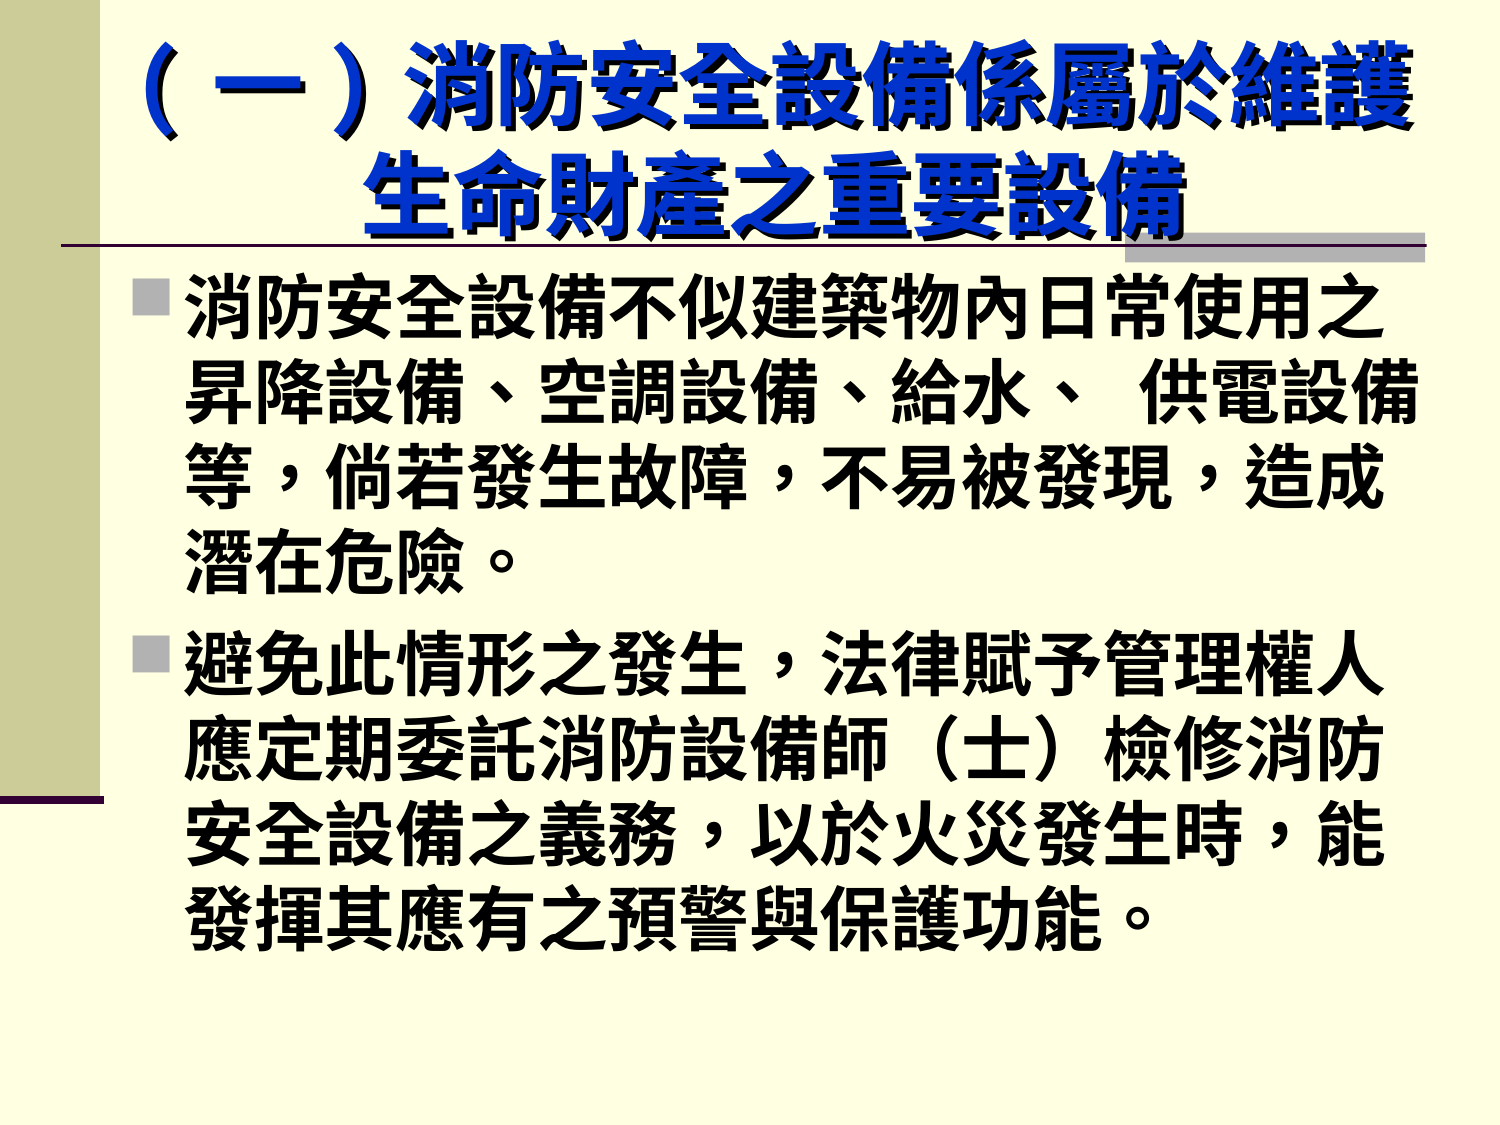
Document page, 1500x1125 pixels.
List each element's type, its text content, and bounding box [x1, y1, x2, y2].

title (一)消防安全設備係屬於維護生命財產之重要設備 [76, 42, 1471, 231]
list 消防安全設備不似建築物內日常使用之昇降設備、空調設備、給水、 供電設備等，倘若發生故障，不易被發現，造成潛在危險。 避免此情形之發生，法律賦予管理權人應定期委託消防設備師（士）檢修消防安全設備之義務，以於火災發生時，能發揮其應有之預警與保護功能。 [112, 255, 1463, 1038]
